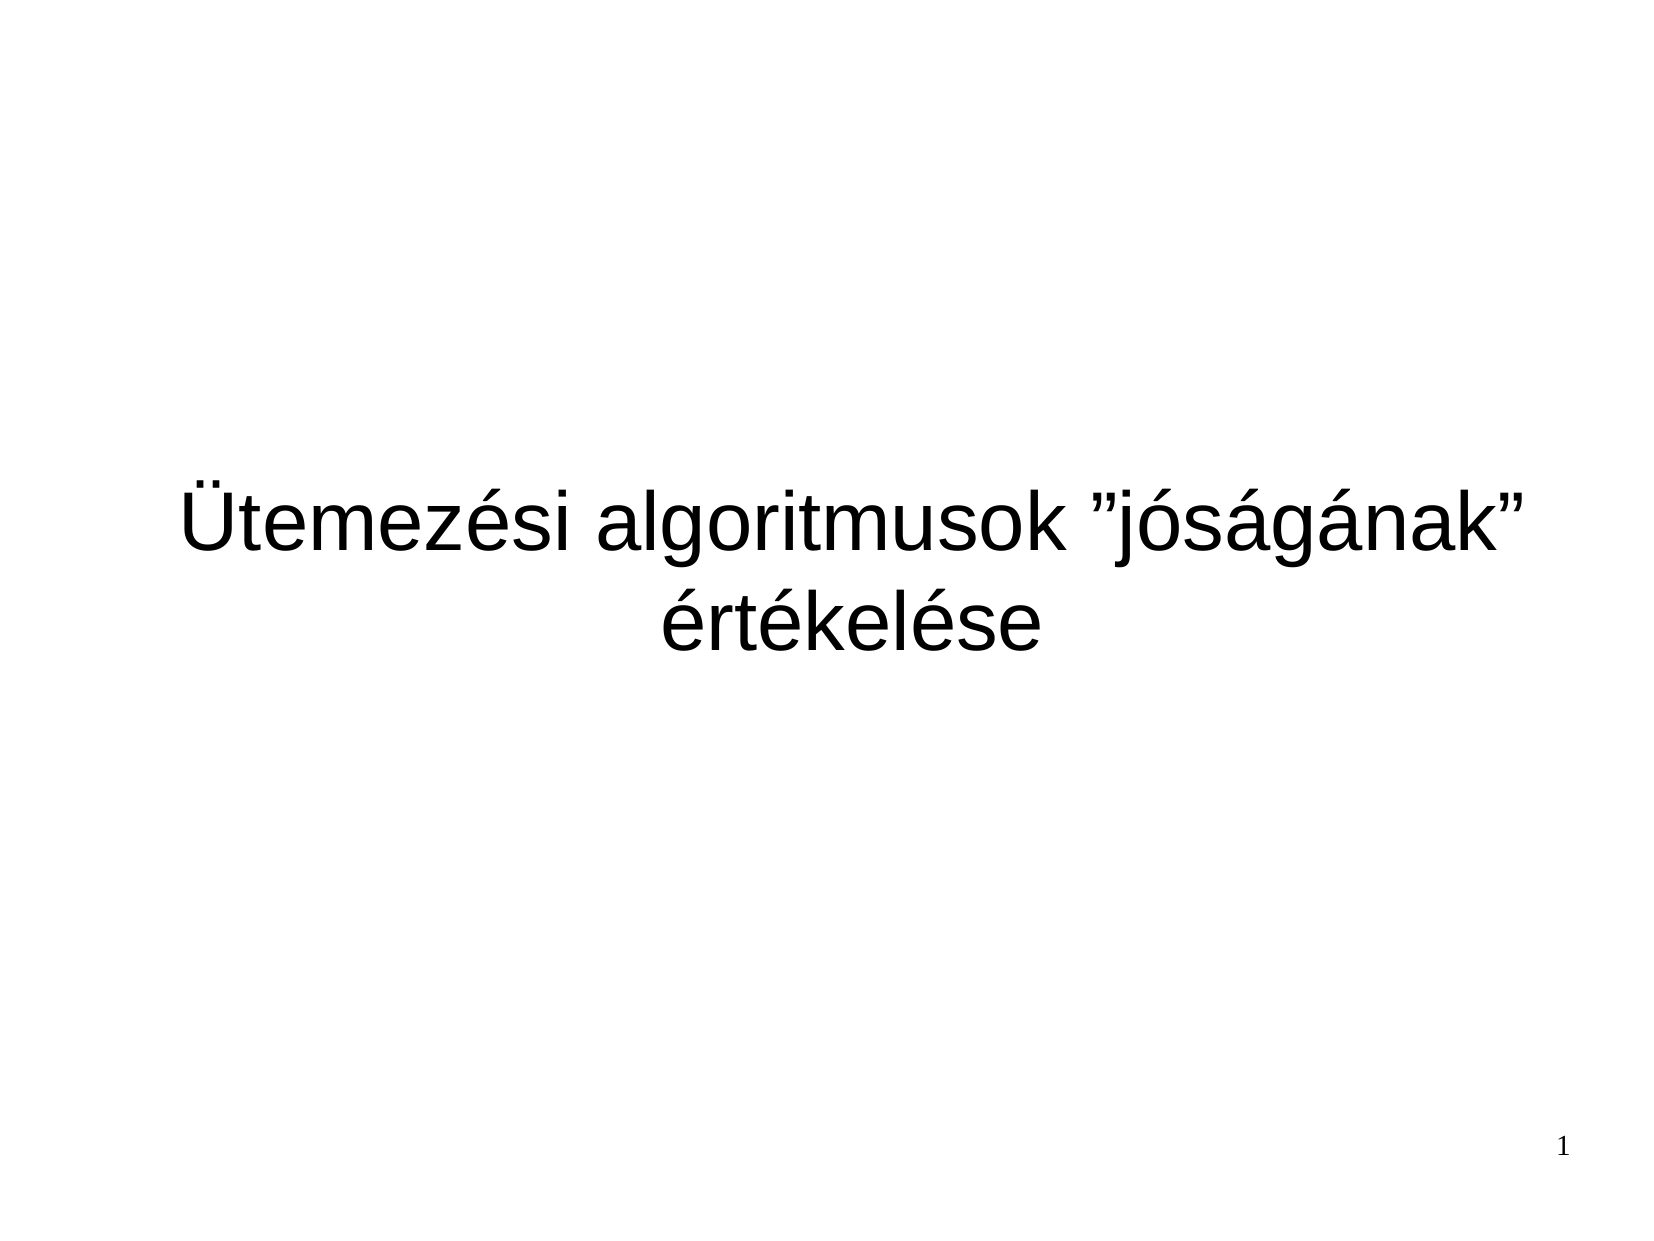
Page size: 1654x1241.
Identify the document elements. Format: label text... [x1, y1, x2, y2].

text_box Ütemezési algoritmusok ”jóságának” értékelése [149, 463, 1556, 671]
